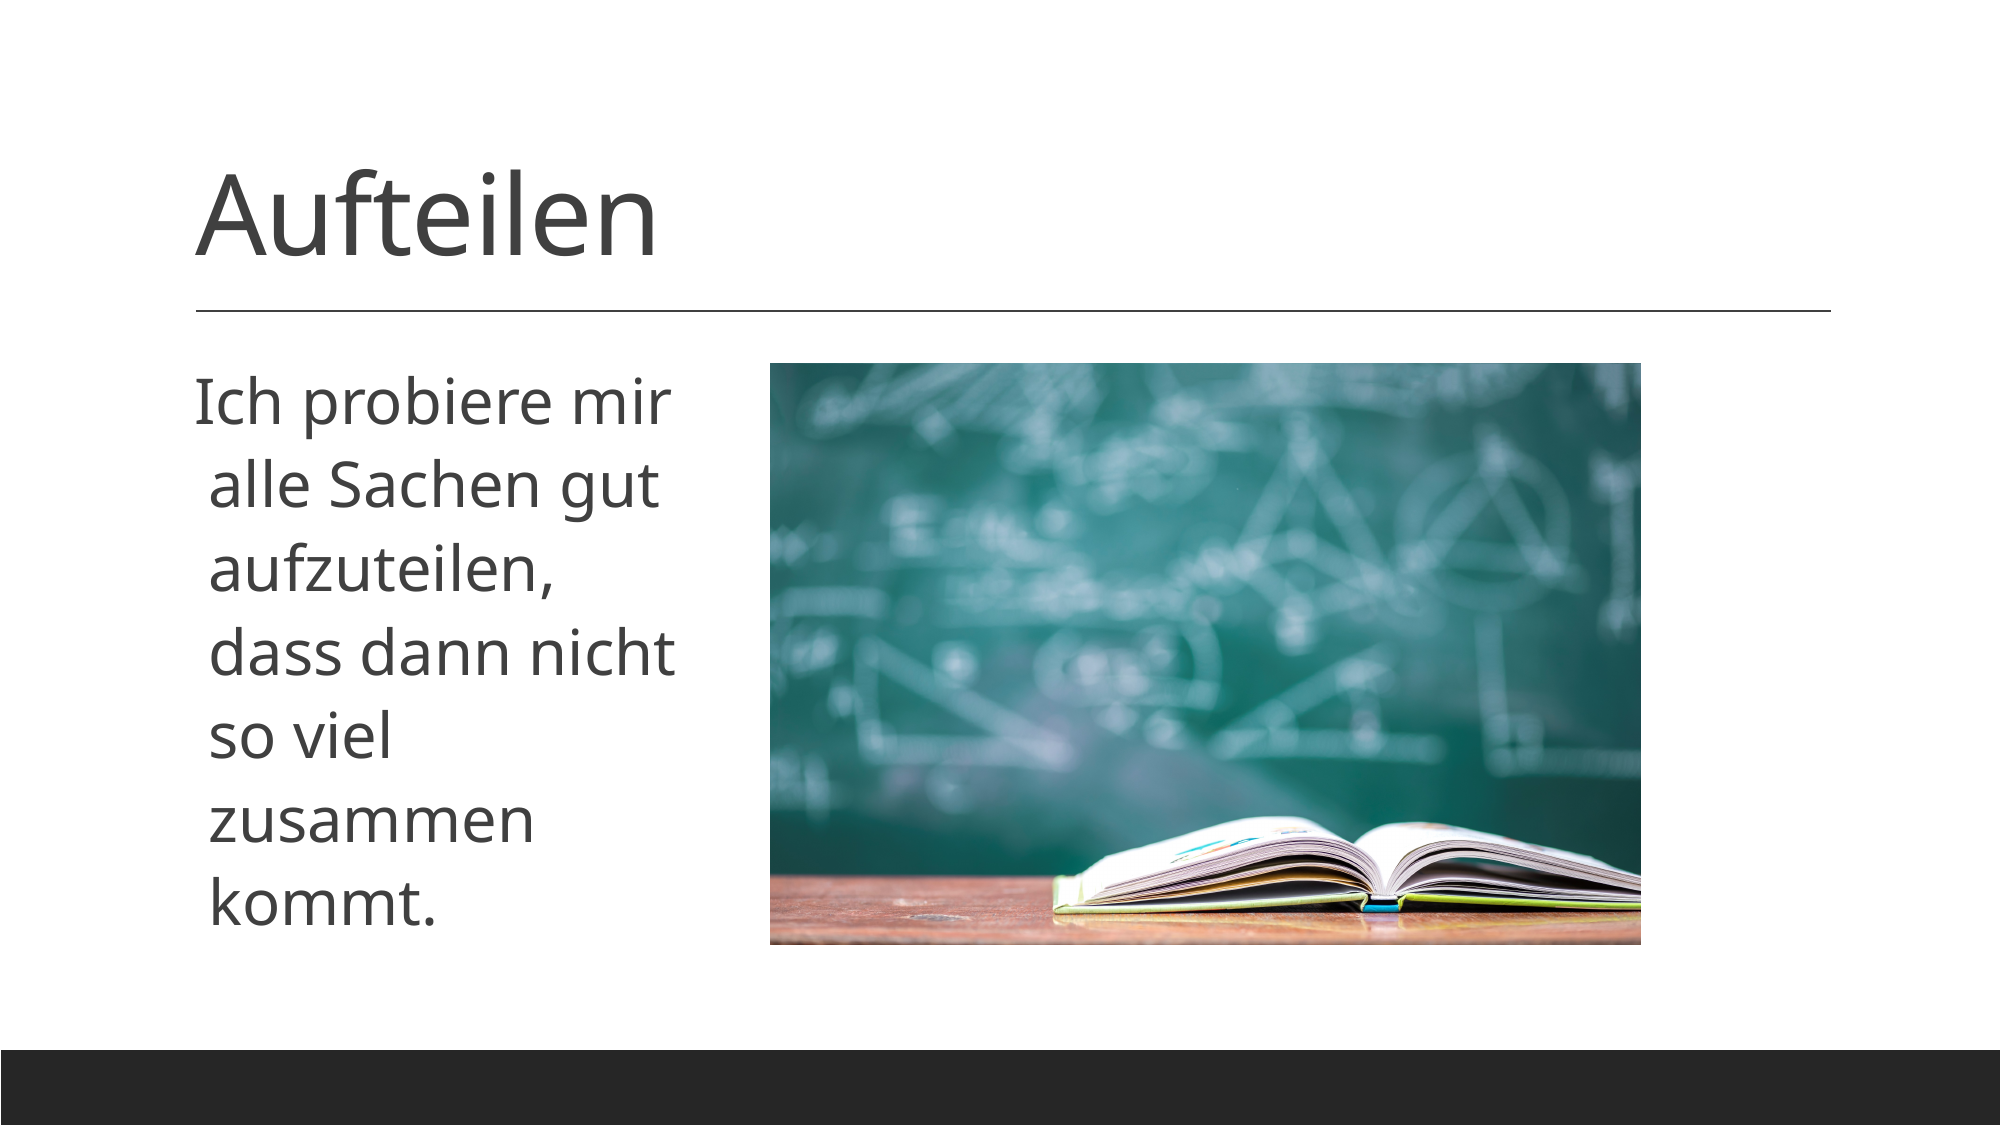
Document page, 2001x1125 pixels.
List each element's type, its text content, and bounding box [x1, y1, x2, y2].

picture [770, 363, 1641, 945]
title Aufteilen [180, 47, 1831, 286]
list Ich probiere mir alle Sachen gut aufzuteilen, dass dann nicht so viel zusammen kommt. [180, 345, 678, 963]
